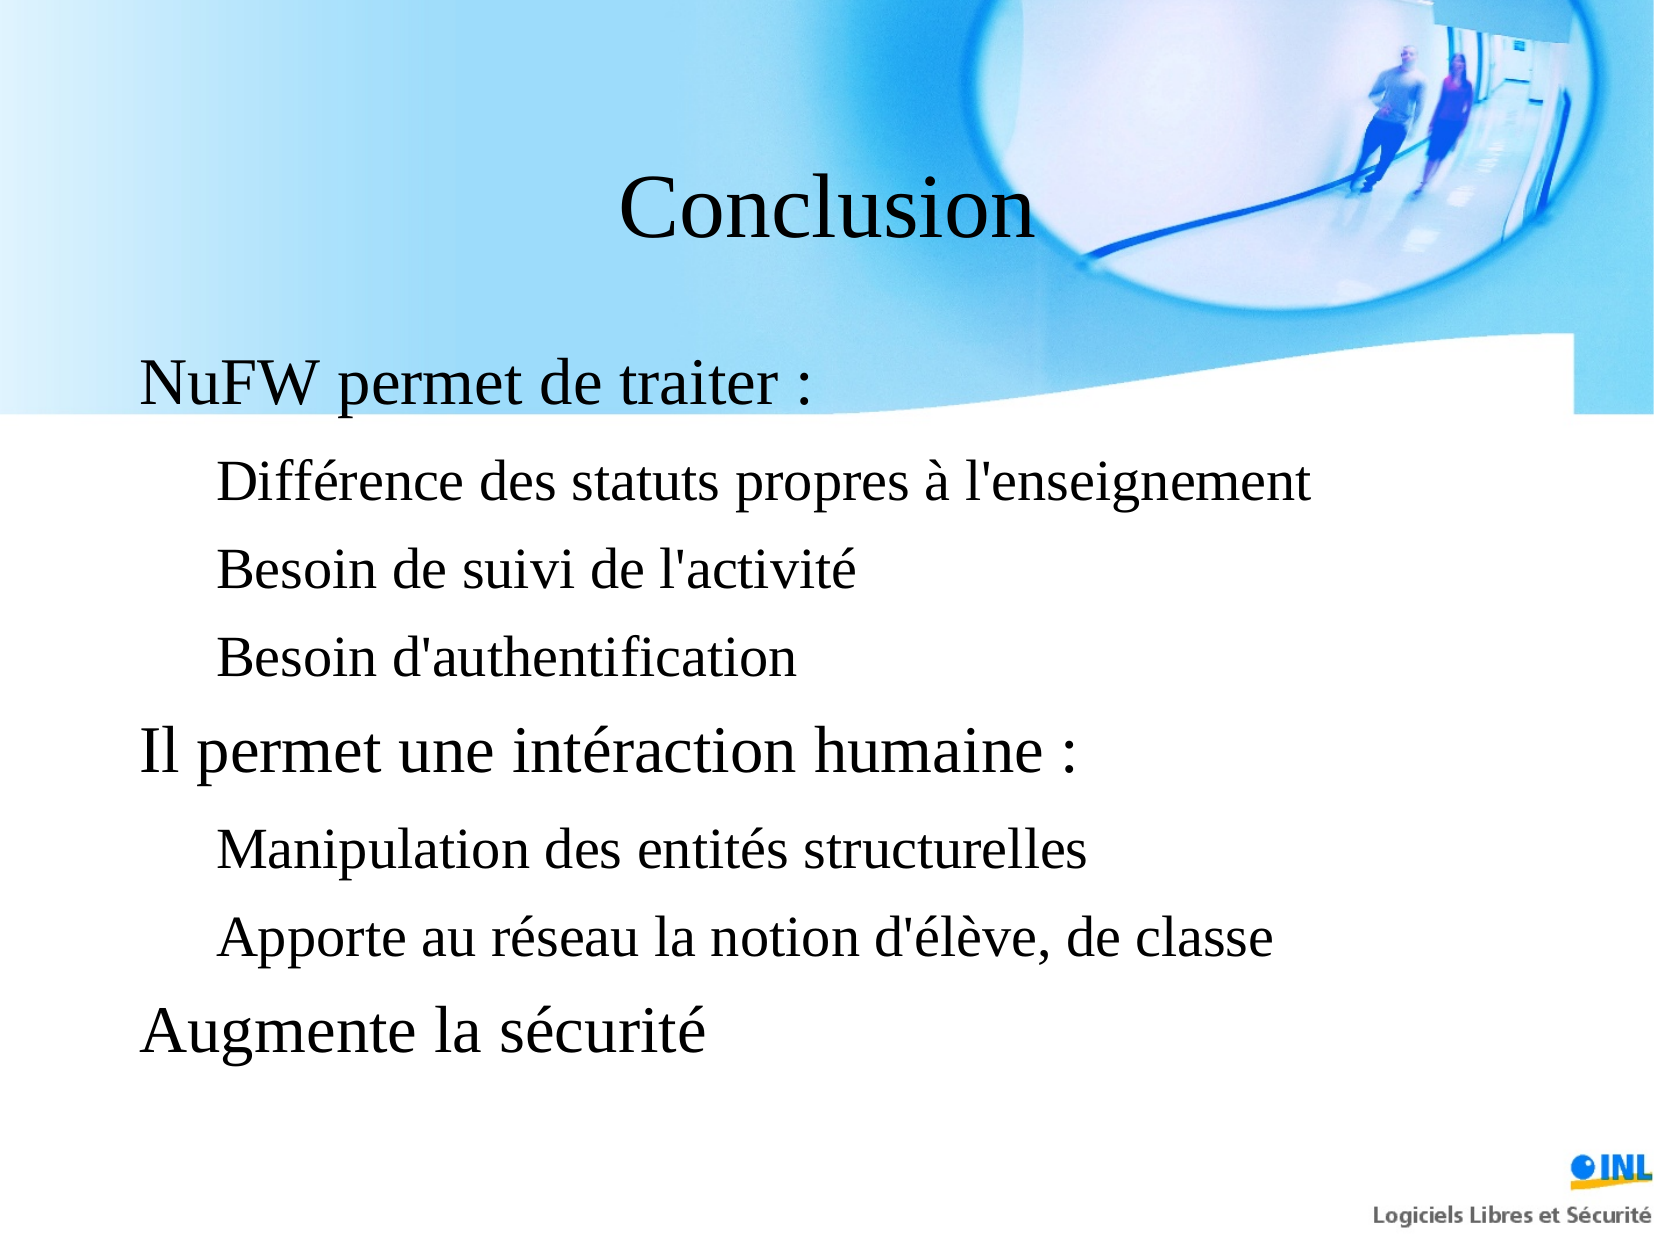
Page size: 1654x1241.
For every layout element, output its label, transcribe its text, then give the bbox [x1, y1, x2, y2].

picture [0, 0, 1654, 1241]
title Conclusion [121, 102, 1534, 311]
list NuFW permet de traiter : Différence des statuts propres à l'enseignement Besoin de suivi de l'activité Besoin d'authentification Il permet une intéraction humaine : Manipulation des entités structurelles Apporte au réseau la notion d'élève, de classe Augmente la sécurité [121, 344, 1534, 1127]
